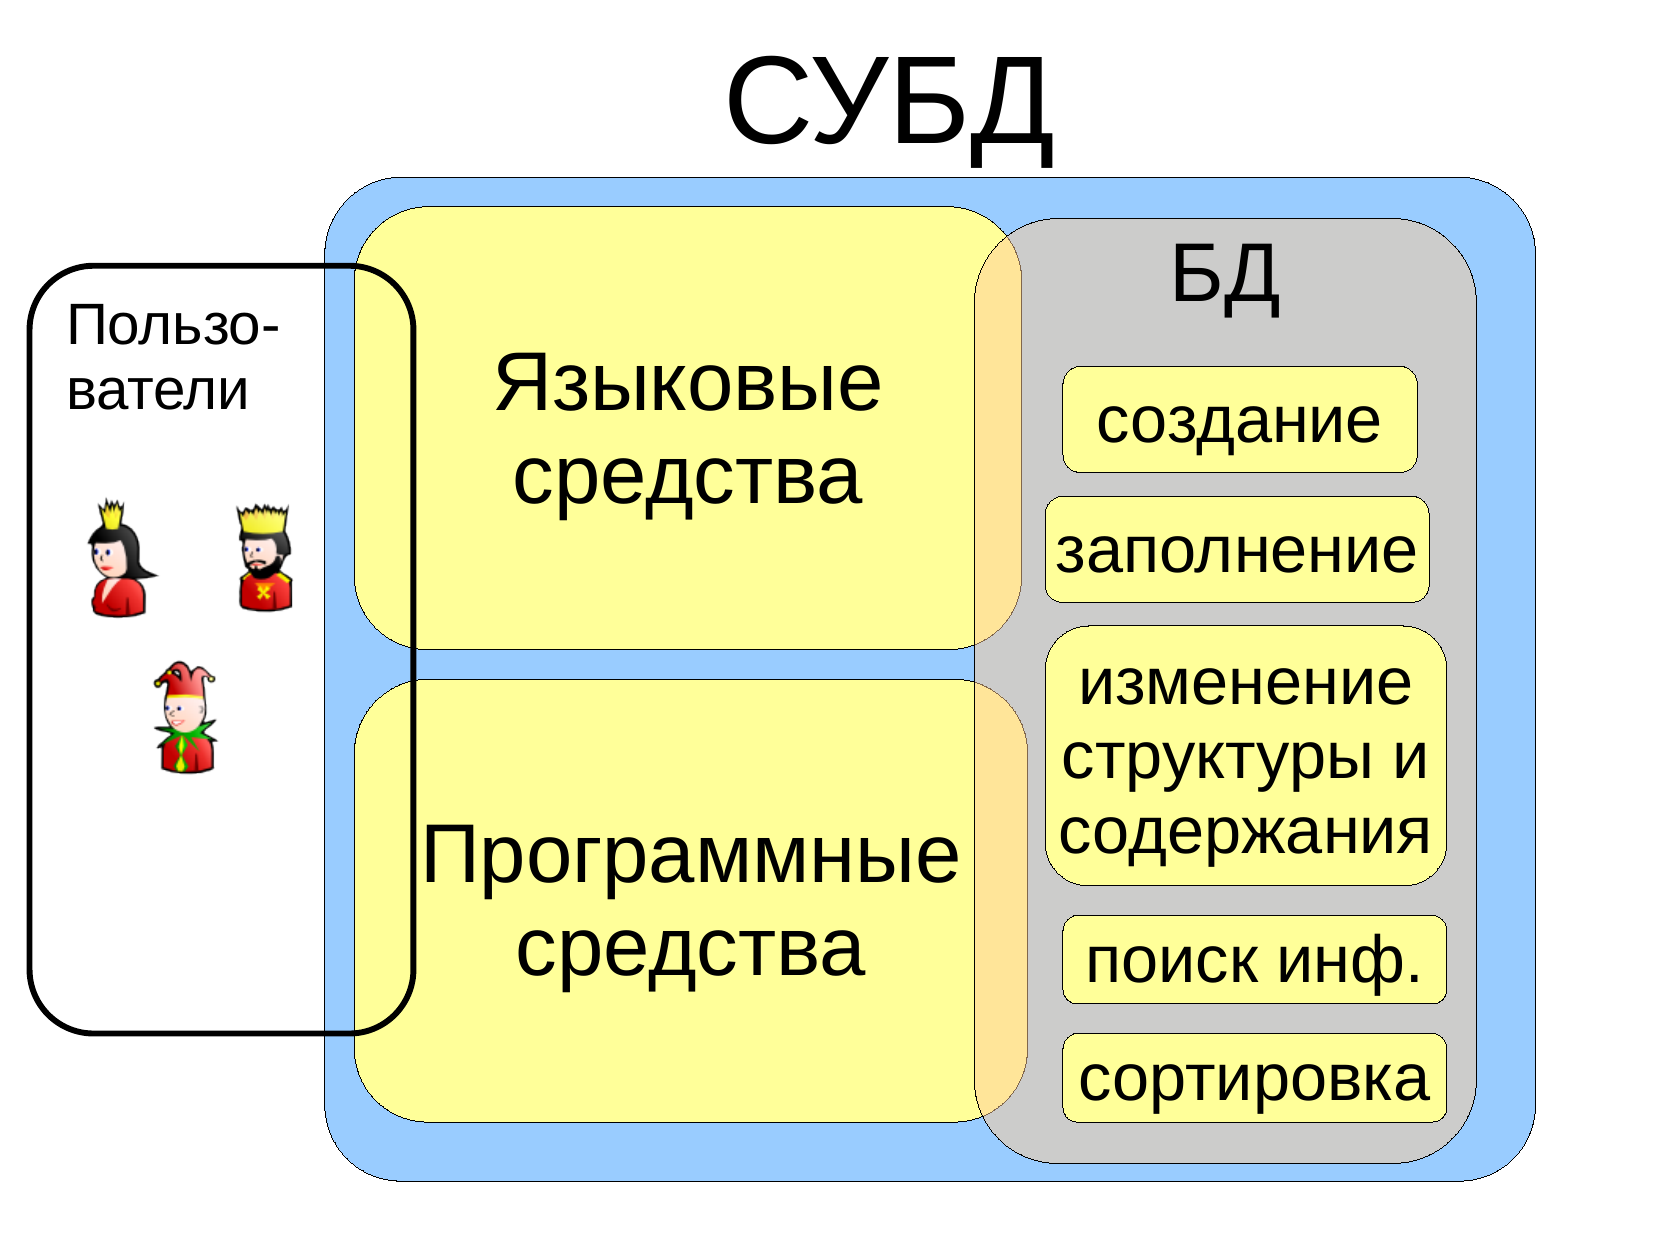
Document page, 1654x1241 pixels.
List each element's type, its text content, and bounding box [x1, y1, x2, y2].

picture [52, 495, 178, 621]
picture [123, 654, 249, 780]
text_box [324, 177, 1536, 1182]
text_box БД [974, 218, 1477, 1164]
text_box заполнение [1045, 496, 1430, 603]
text_box Программные средства [354, 679, 982, 1123]
picture [206, 495, 332, 621]
text_box [414, 646, 974, 681]
text_box СУБД [708, 22, 1081, 177]
text_box поиск инф. [1062, 915, 1447, 1004]
text_box Пользо- ватели [29, 265, 414, 1034]
text_box сортировка [1062, 1033, 1447, 1123]
text_box Языковые средства [355, 206, 1007, 650]
text_box создание [1062, 366, 1418, 473]
text_box изменение структуры и содержания [1045, 625, 1447, 886]
